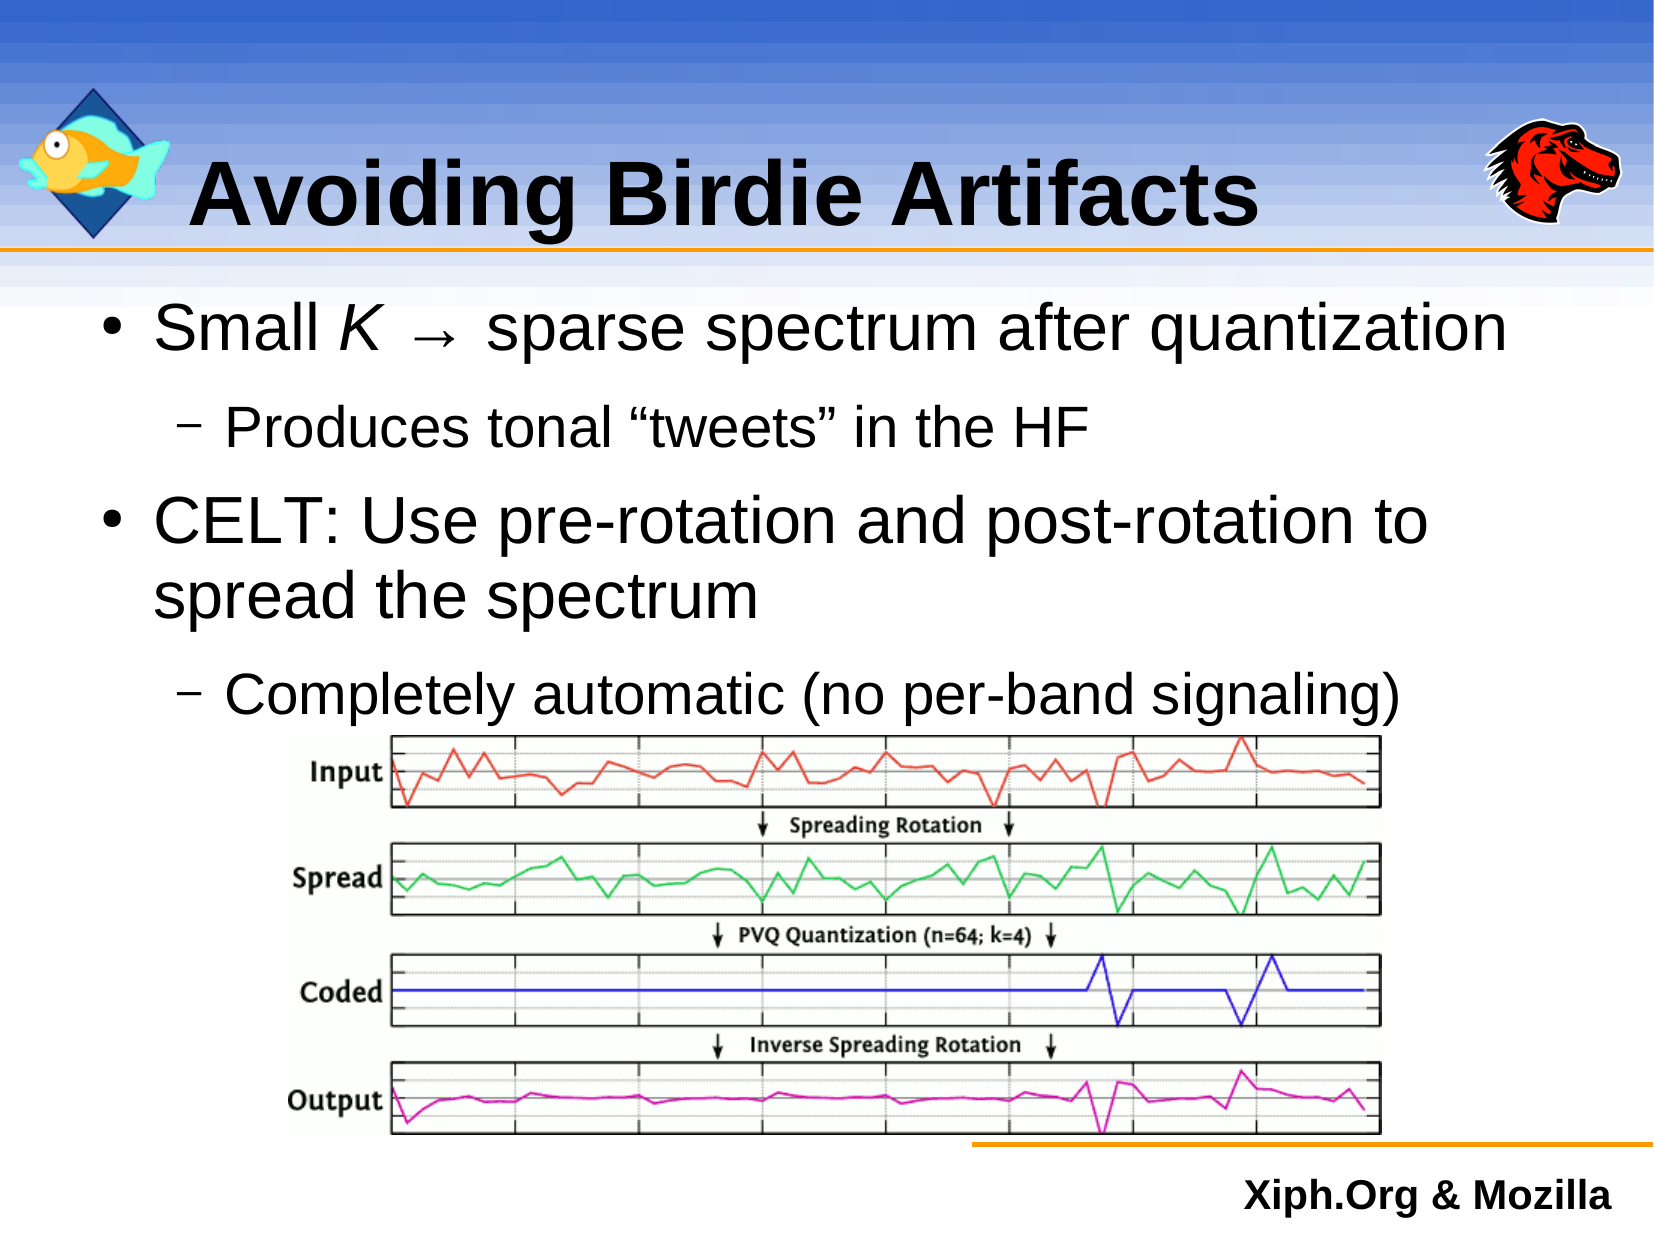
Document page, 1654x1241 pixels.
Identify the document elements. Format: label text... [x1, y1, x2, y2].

picture [0, 252, 1654, 1241]
list Small K → sparse spectrum after quantization Produces tonal “tweets” in the HF CELT: Use pre-rotation and post-rotation to spread the spectrum Completely automatic (no per-band signaling) [82, 290, 1571, 1010]
title Avoiding Birdie Artifacts [187, 37, 1501, 245]
picture [0, 0, 1654, 248]
